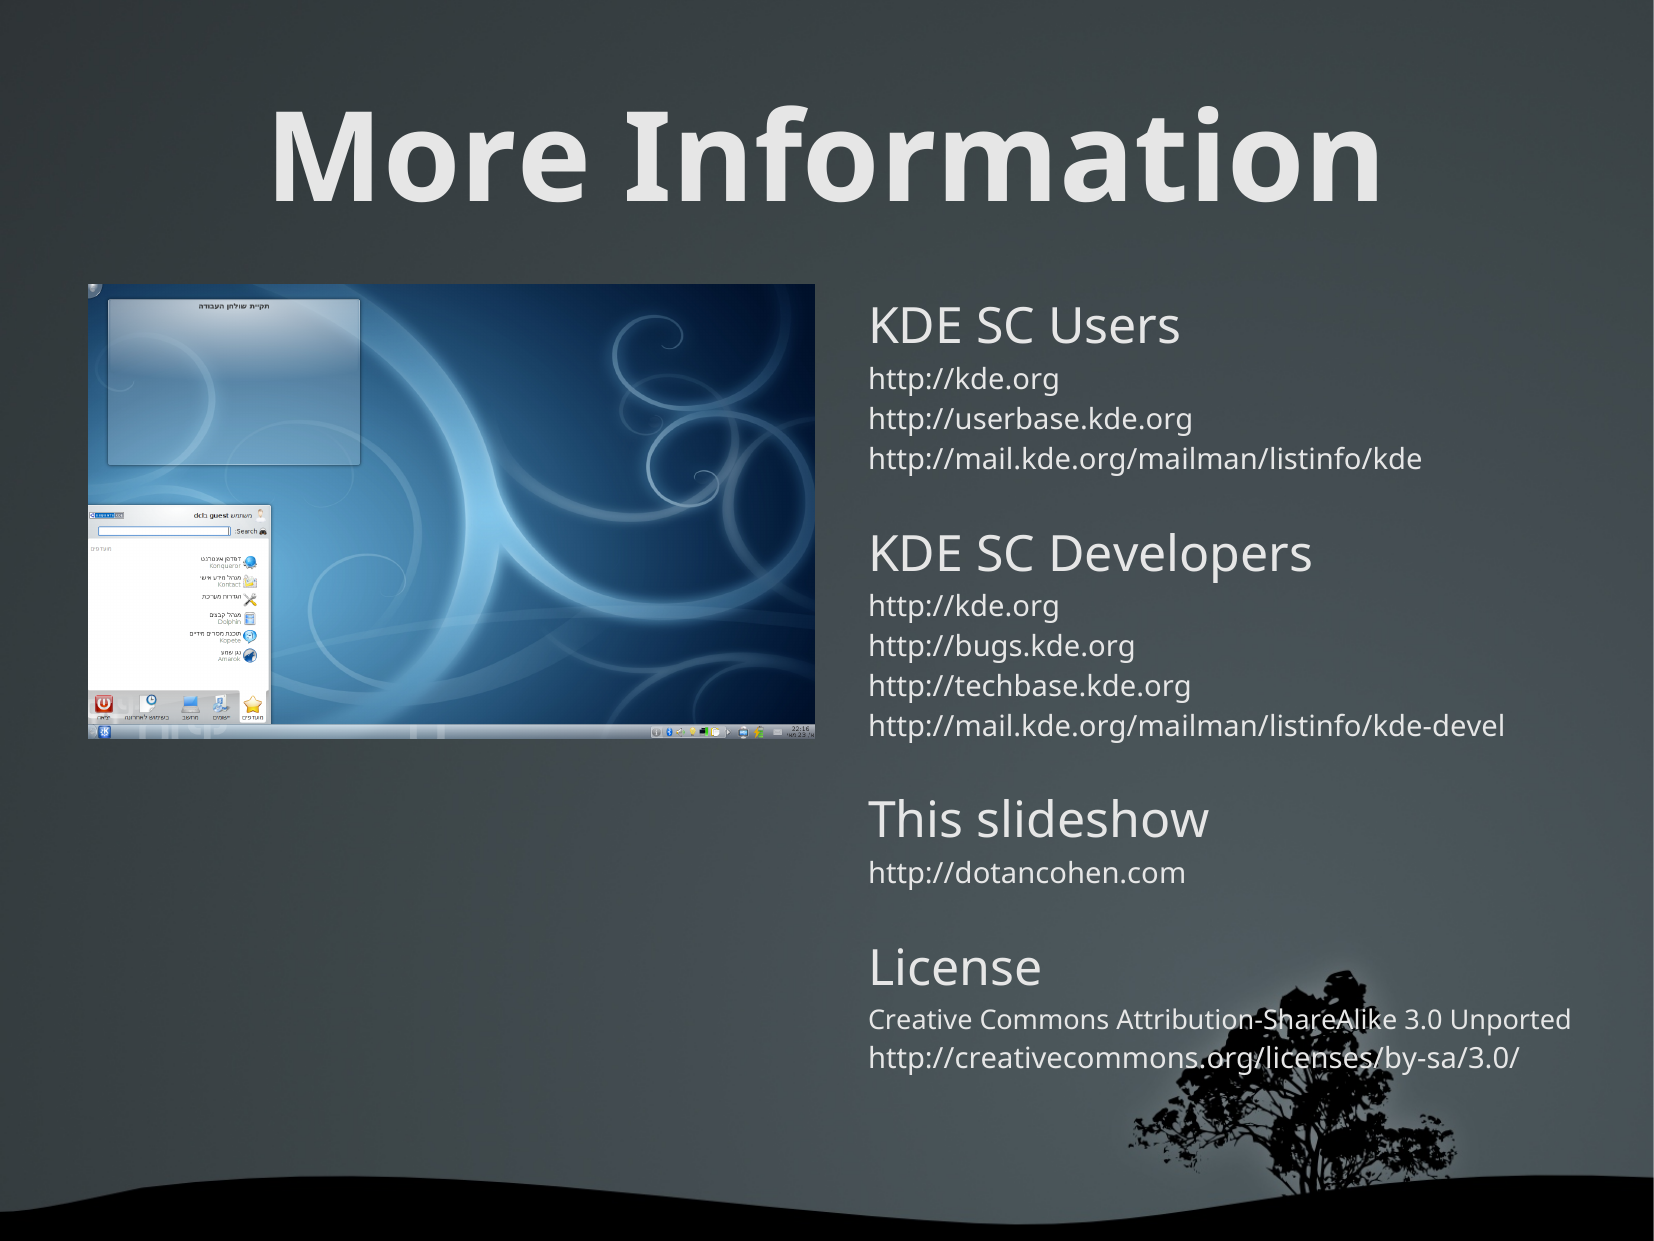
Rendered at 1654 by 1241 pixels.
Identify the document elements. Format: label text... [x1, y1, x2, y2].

list KDE SC Users http://kde.org http://userbase.kde.org http://mail.kde.org/mailman/listinfo/kde KDE SC Developers http://kde.org http://bugs.kde.org http://techbase.kde.org http://mail.kde.org/mailman/listinfo/kde-devel This slideshow http://dotancohen.com License Creative Commons Attribution-ShareAlike 3.0 Unported http://creativecommons.org/licenses/by-sa/3.0/ [797, 290, 1654, 1094]
title More Information [82, 49, 1571, 257]
picture [0, 0, 1654, 1241]
